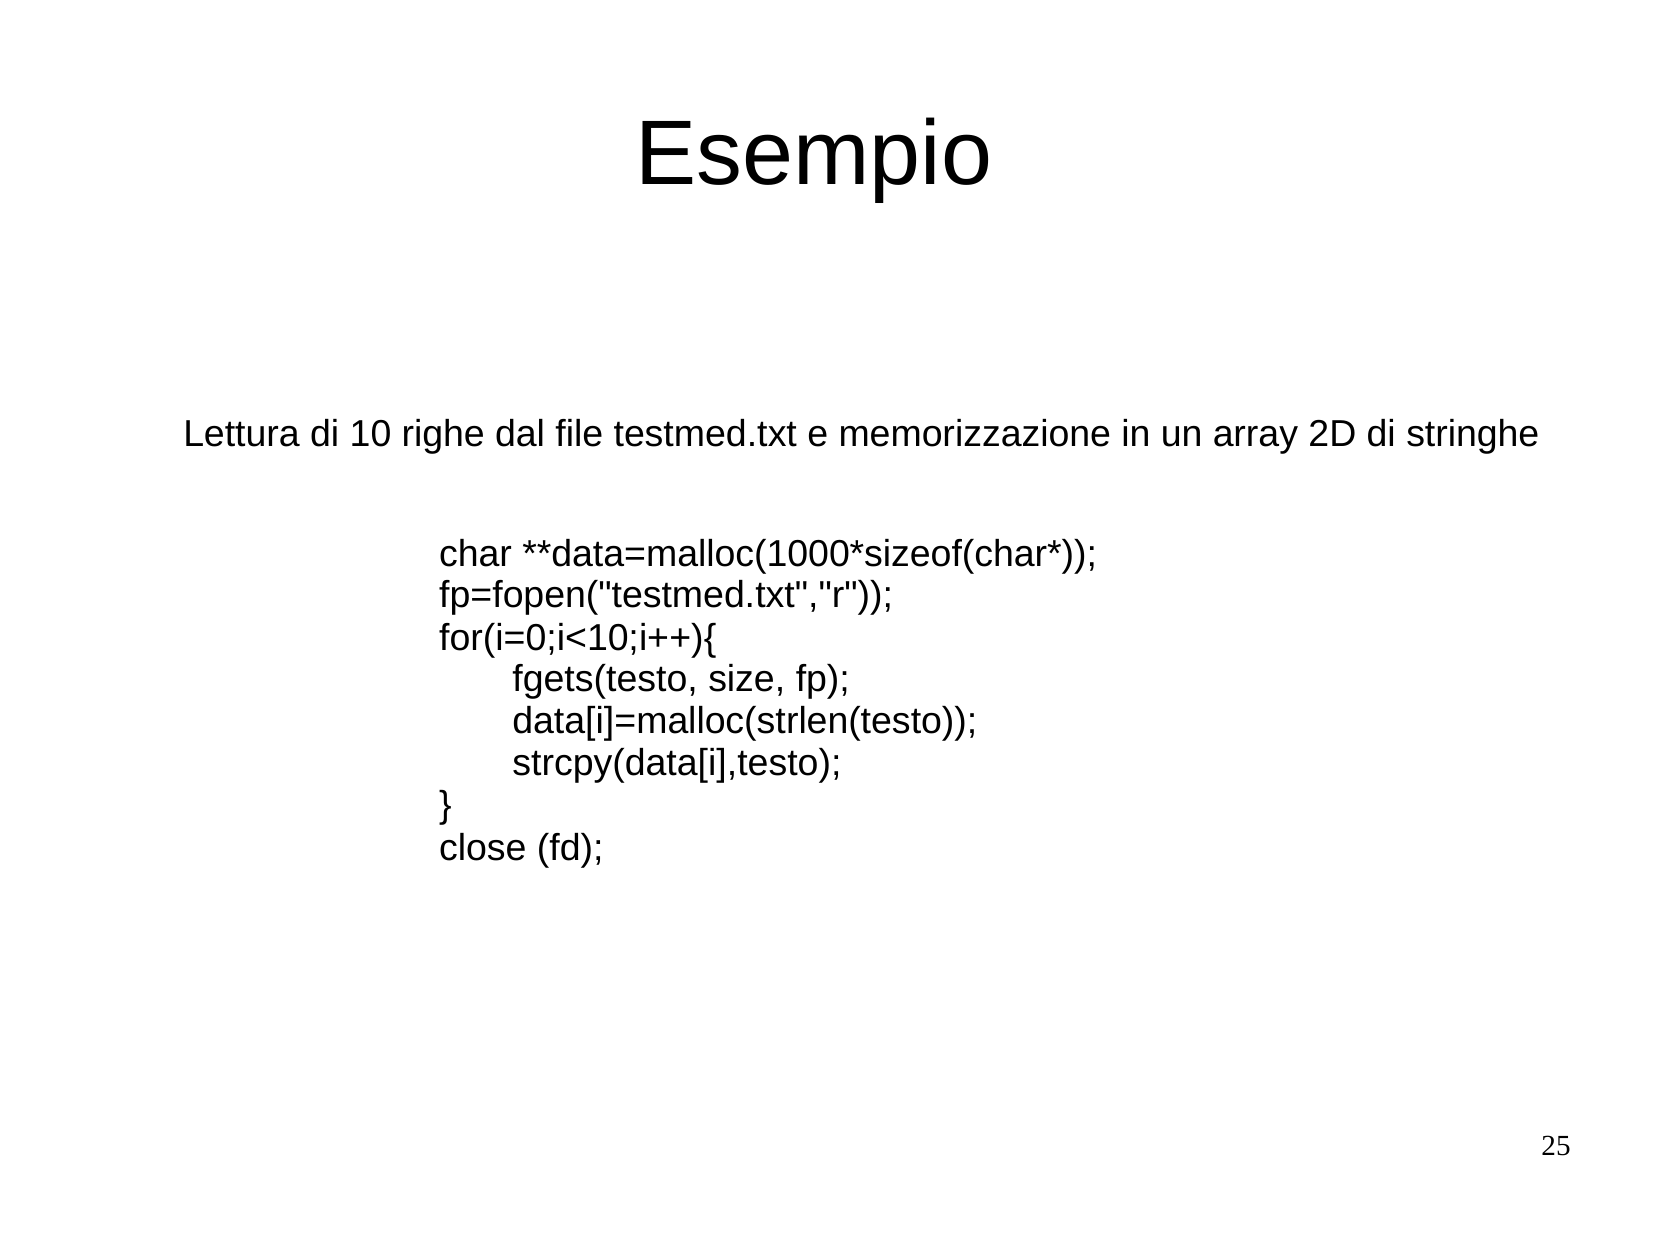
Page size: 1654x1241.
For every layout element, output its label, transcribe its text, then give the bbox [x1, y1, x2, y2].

title Esempio [82, 49, 1571, 257]
text_box char **data=malloc(1000*sizeof(char*)); fp=fopen("testmed.txt","r")); for(i=0;i<10;i++){ fgets(testo, size, fp); data[i]=malloc(strlen(testo)); strcpy(data[i],testo); } close (fd); [382, 524, 1189, 918]
text_box Lettura di 10 righe dal file testmed.txt e memorizzazione in un array 2D di stringhe [168, 405, 1555, 462]
